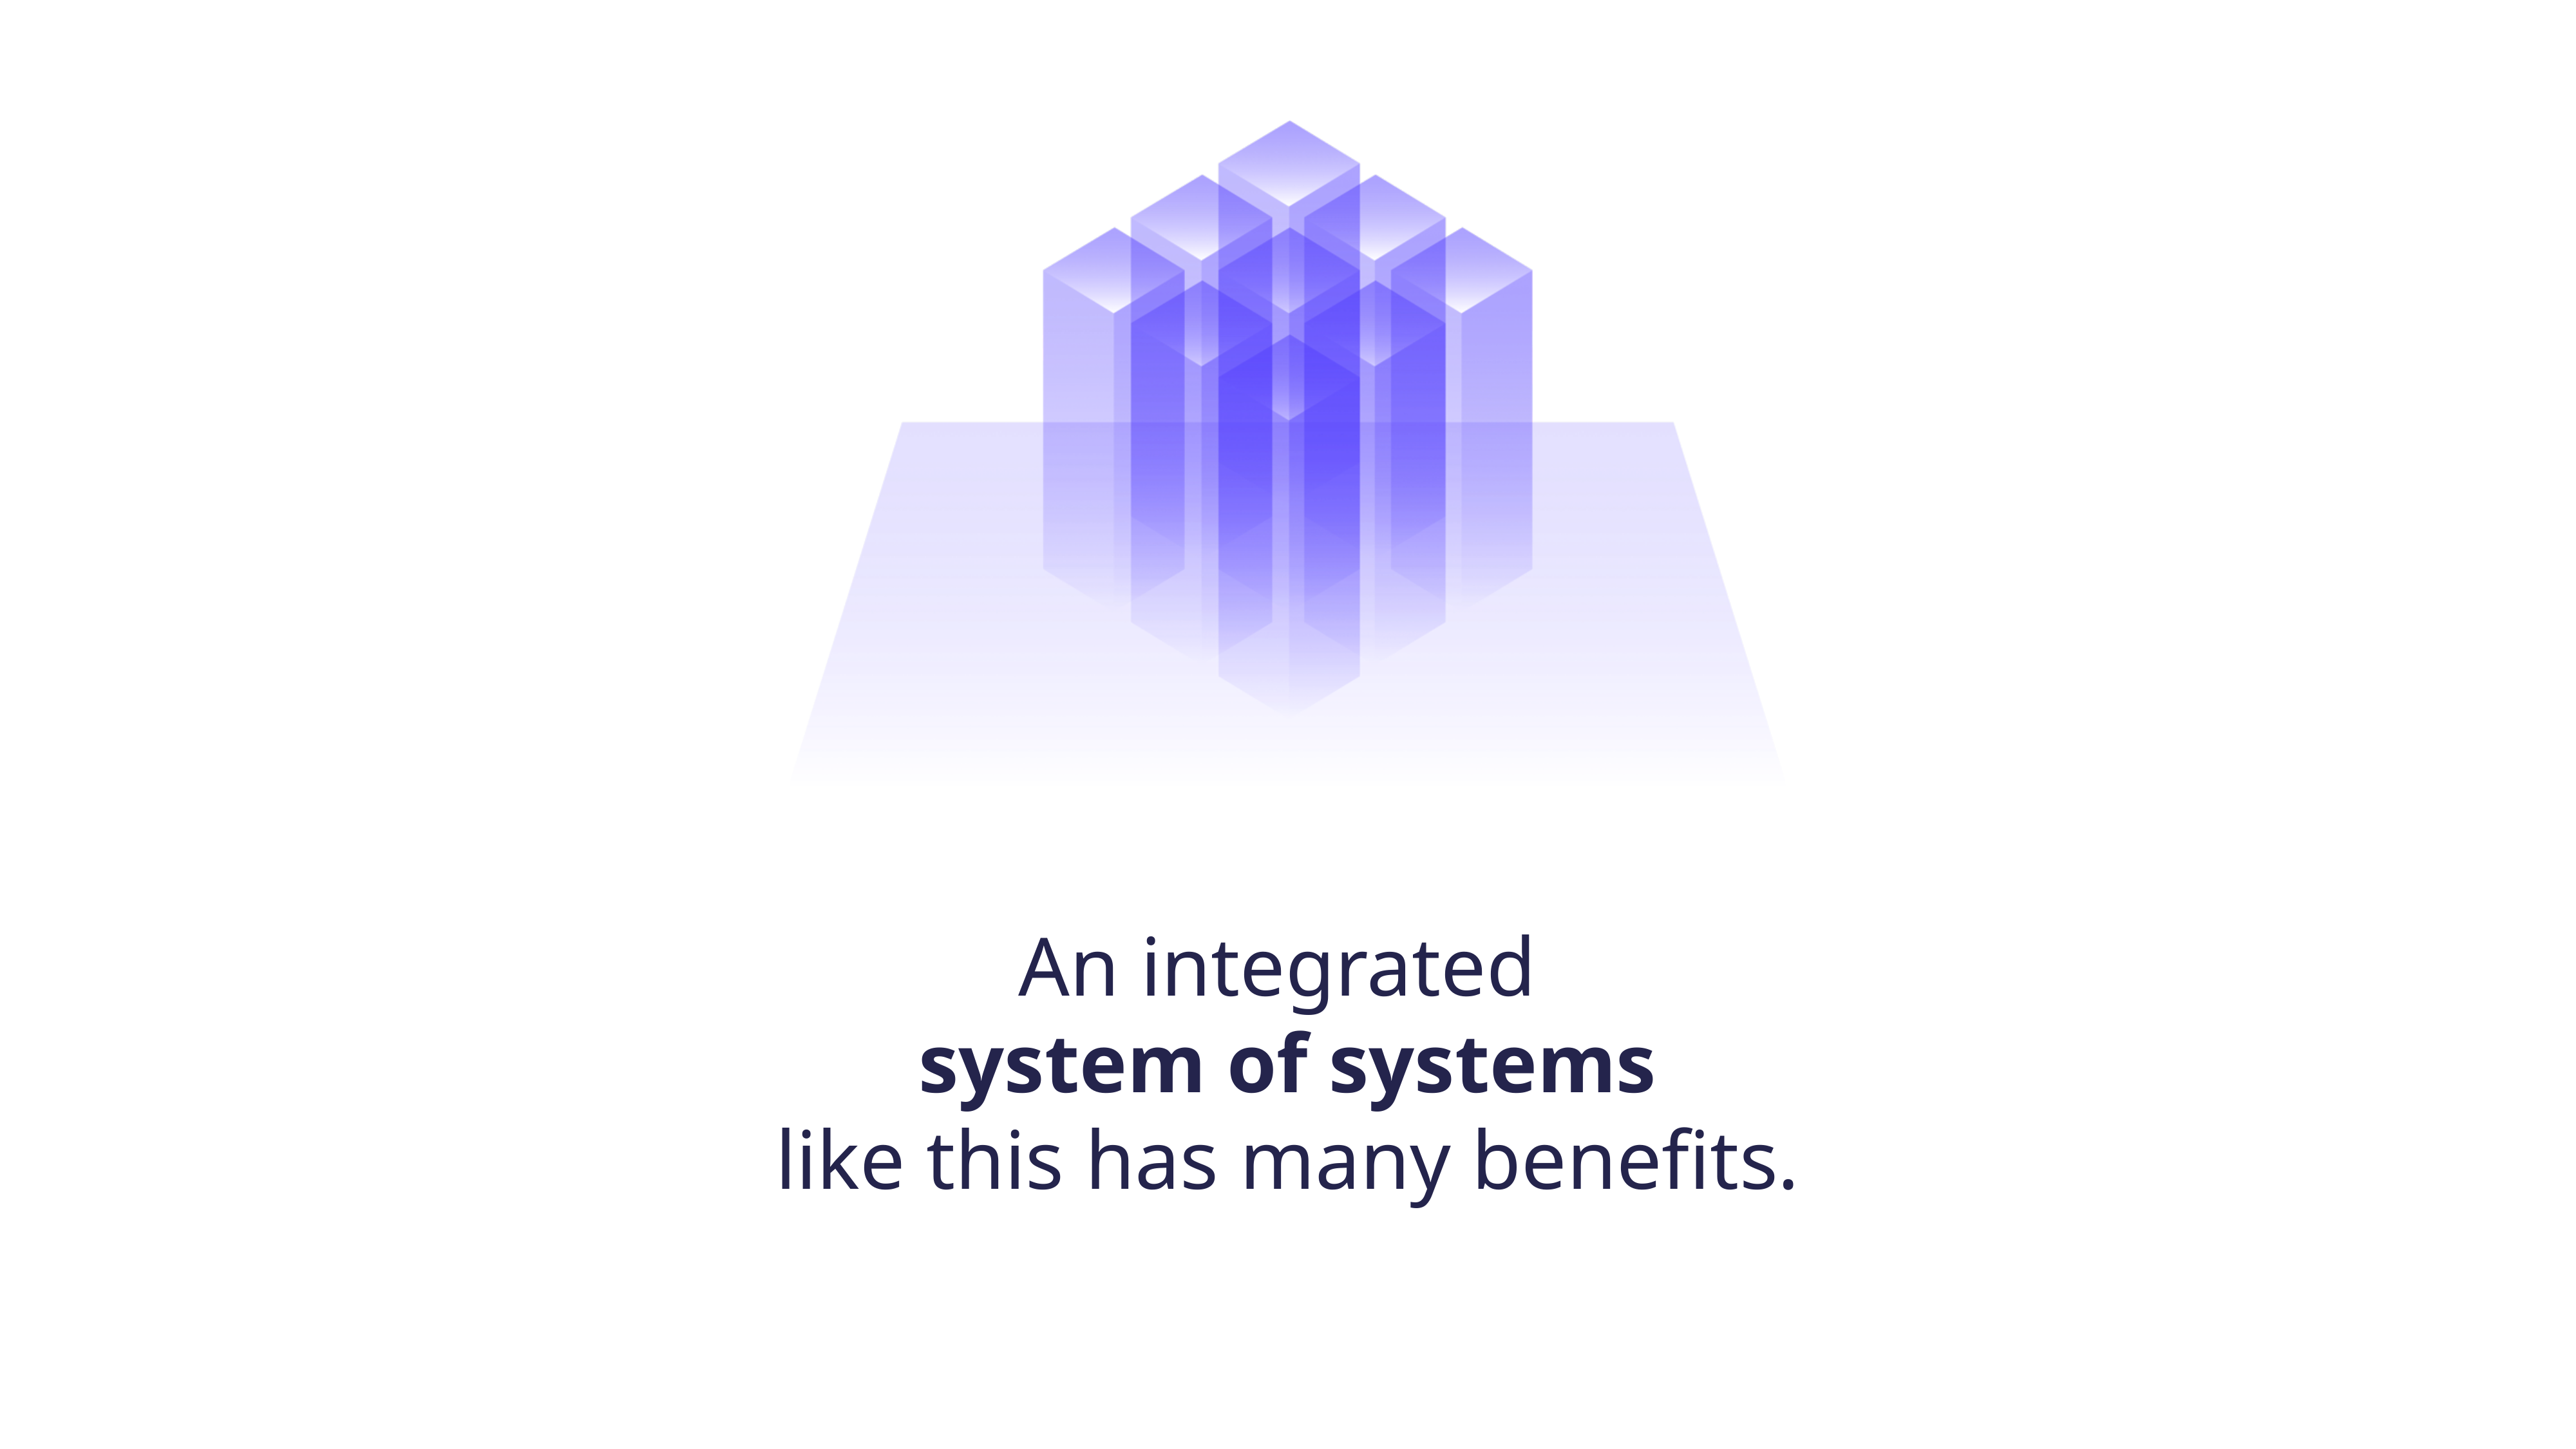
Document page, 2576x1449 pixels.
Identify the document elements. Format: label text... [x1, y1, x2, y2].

picture [787, 120, 1789, 790]
list An integrated system of systems like this has many benefits. [301, 775, 2275, 1345]
